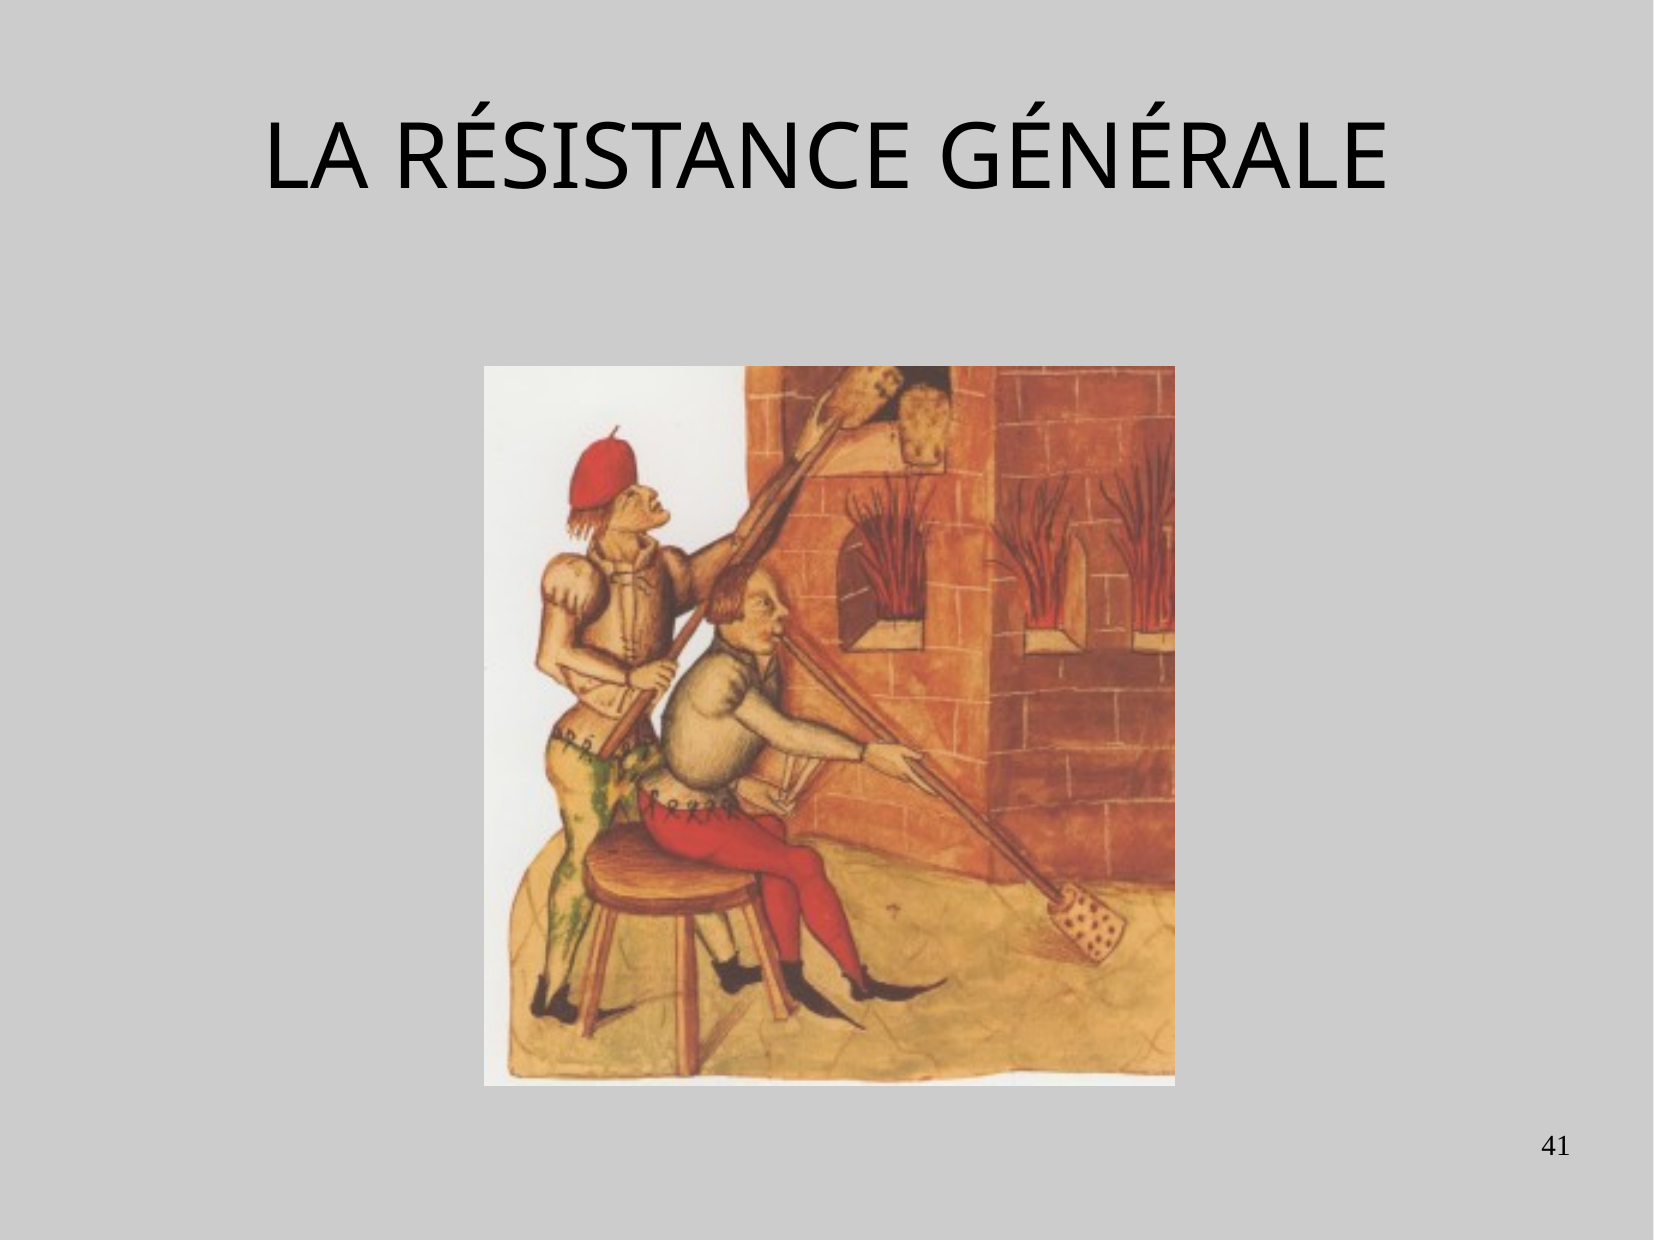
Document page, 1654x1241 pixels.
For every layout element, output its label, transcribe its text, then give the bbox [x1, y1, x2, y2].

picture [484, 366, 1175, 1086]
title LA RÉSISTANCE GÉNÉRALE [82, 49, 1571, 257]
